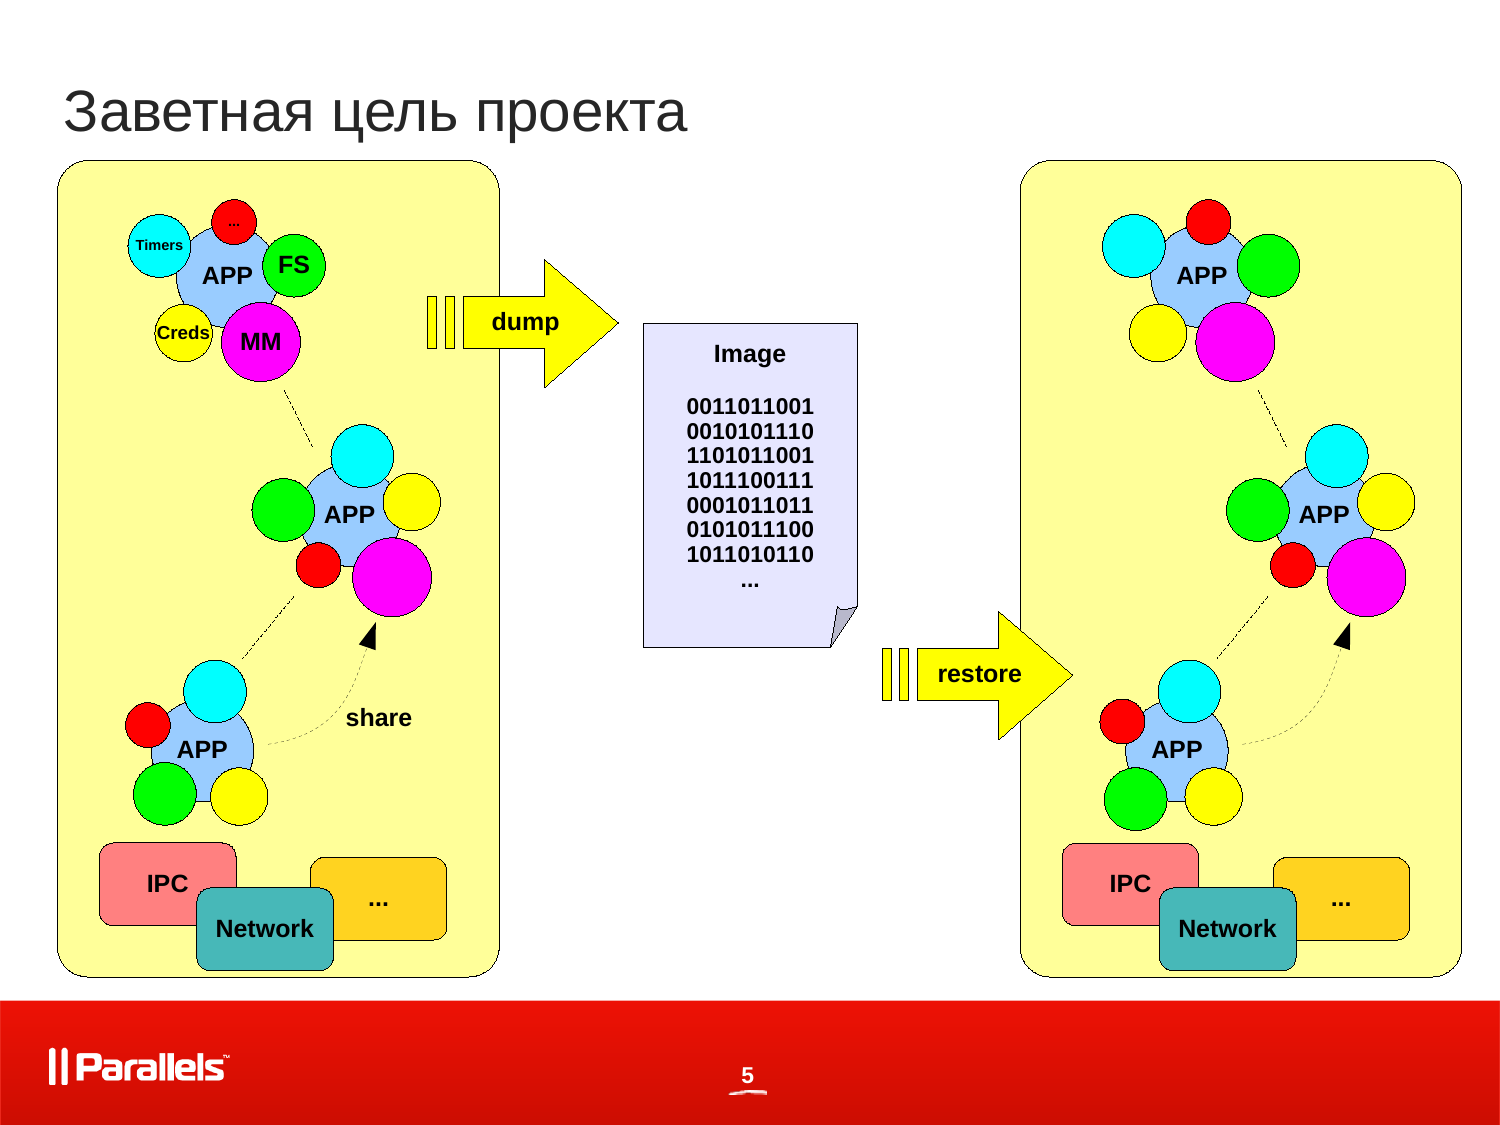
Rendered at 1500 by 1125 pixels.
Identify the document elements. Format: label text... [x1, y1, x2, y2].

text_box IPC [1062, 843, 1199, 926]
text_box APP [151, 702, 254, 802]
text_box ... [310, 857, 447, 941]
text_box APP [1277, 467, 1374, 567]
text_box MM [221, 302, 301, 382]
text_box APP [1150, 227, 1251, 328]
text_box restore [917, 611, 1073, 740]
text_box ... [211, 199, 257, 245]
text_box Creds [154, 304, 213, 362]
text_box FS [262, 234, 326, 298]
title Заветная цель проекта [48, 10, 1454, 214]
text_box Image 0011011001 0010101110 1101011001 1011100111 0001011011 0101011100 1011010110 ... [643, 323, 858, 648]
text_box APP [176, 227, 277, 328]
text_box IPC [99, 842, 237, 926]
text_box dump [427, 296, 437, 349]
text_box [1020, 170, 1462, 978]
text_box share [330, 697, 428, 740]
text_box Network [196, 887, 334, 971]
text_box ... [1273, 857, 1410, 941]
text_box Network [1159, 887, 1297, 971]
text_box [165, 214, 212, 239]
text_box dump [445, 296, 455, 349]
picture [49, 1046, 230, 1085]
text_box dump [463, 259, 619, 388]
text_box restore [899, 648, 909, 701]
text_box APP [303, 467, 400, 567]
picture [727, 1090, 767, 1095]
text_box Timers [127, 214, 191, 278]
text_box restore [882, 648, 892, 701]
text_box APP [1125, 702, 1229, 802]
text_box [57, 214, 500, 978]
